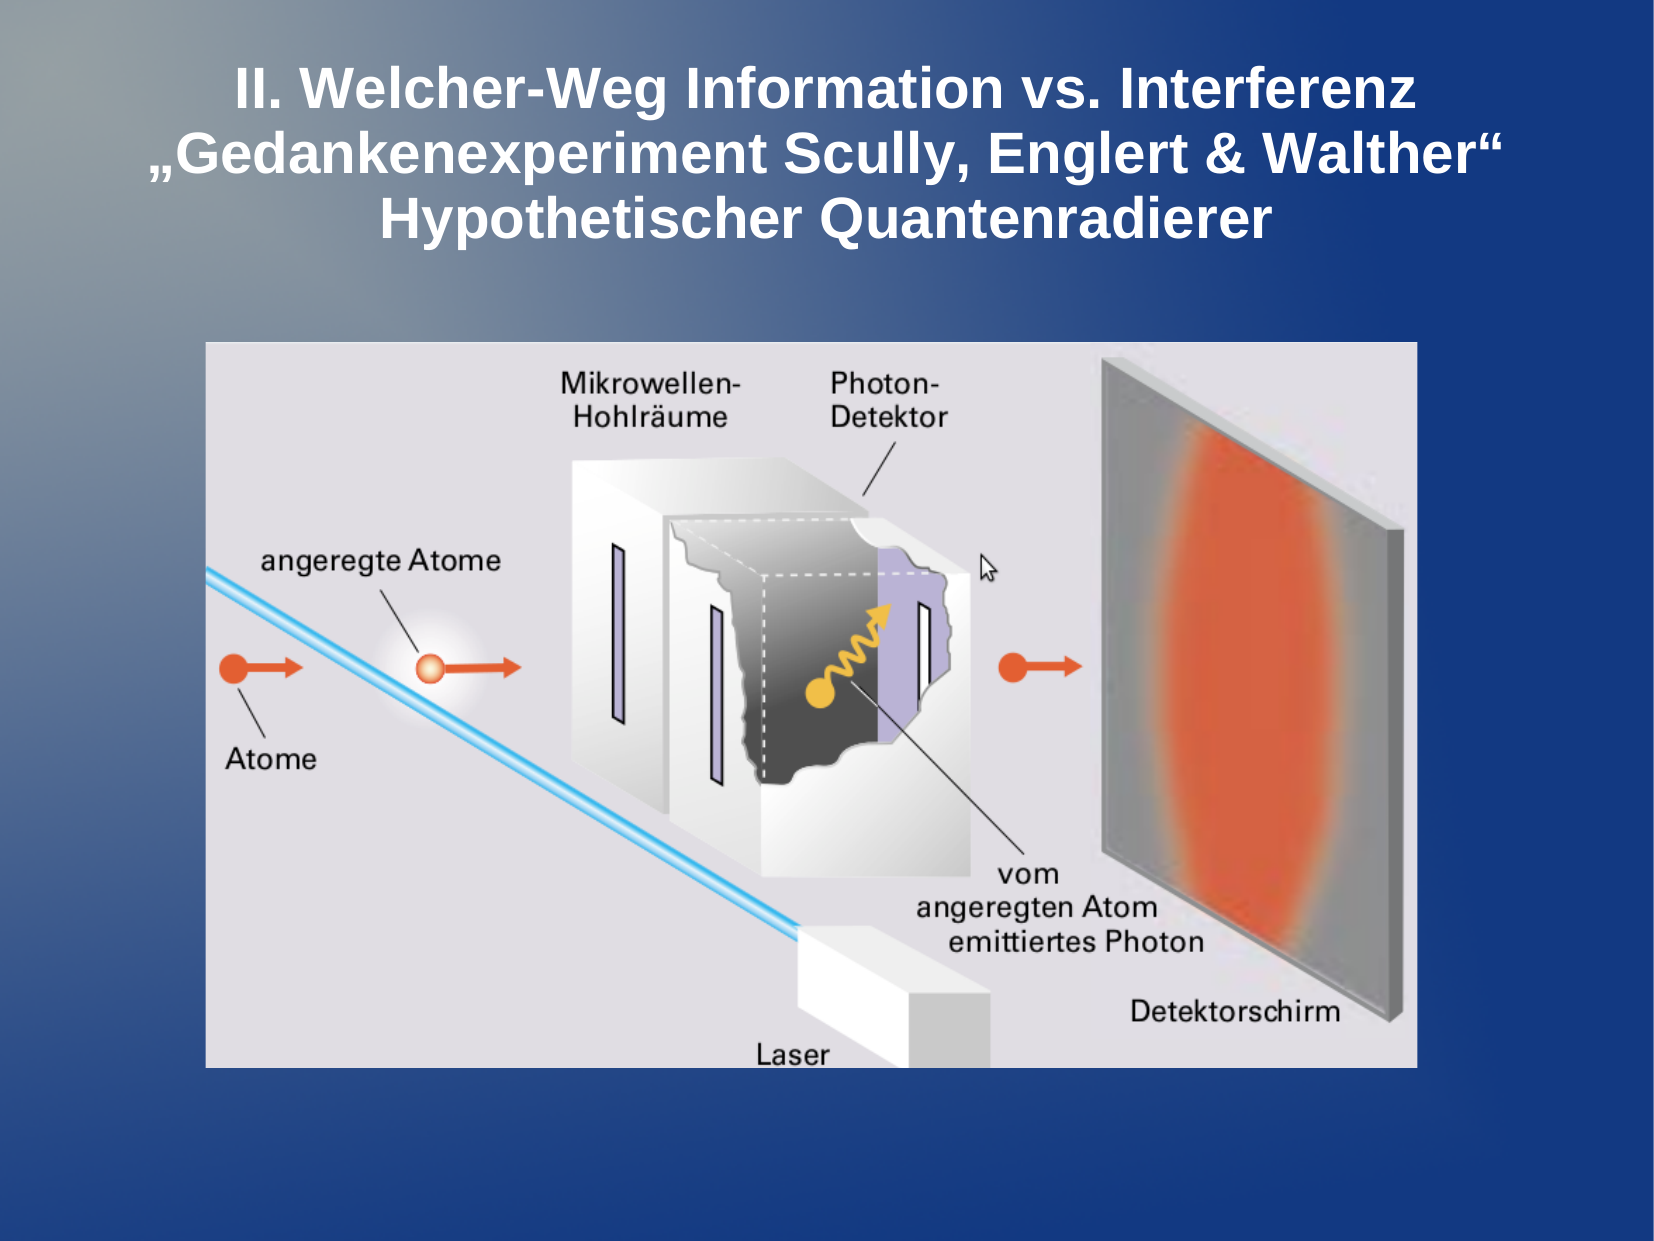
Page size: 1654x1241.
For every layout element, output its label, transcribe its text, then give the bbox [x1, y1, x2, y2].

picture [0, 0, 1654, 1241]
title II. Welcher-Weg Information vs. Interferenz „Gedankenexperiment Scully, Englert & Walther“ Hypothetischer Quantenradierer [82, 49, 1571, 257]
